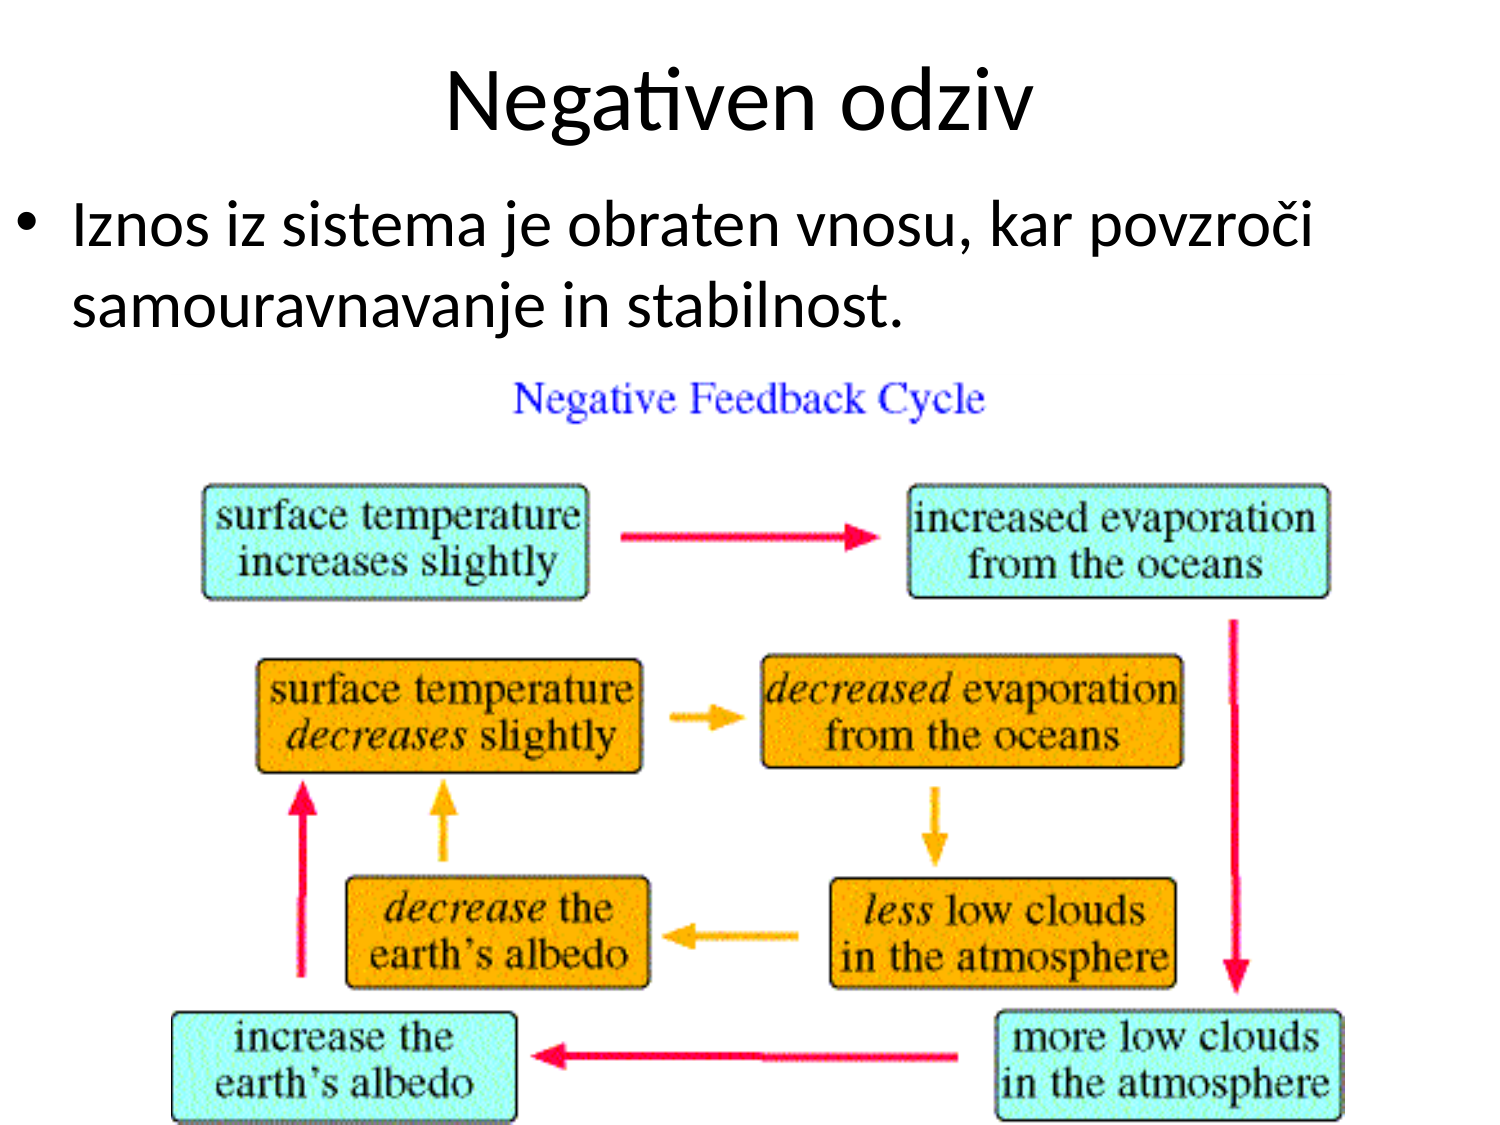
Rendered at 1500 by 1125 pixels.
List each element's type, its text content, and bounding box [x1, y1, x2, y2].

title Negativen odziv [64, 0, 1415, 172]
list Iznos iz sistema je obraten vnosu, kar povzroči samouravnavanje in stabilnost. [0, 172, 1500, 390]
picture [171, 373, 1345, 1125]
